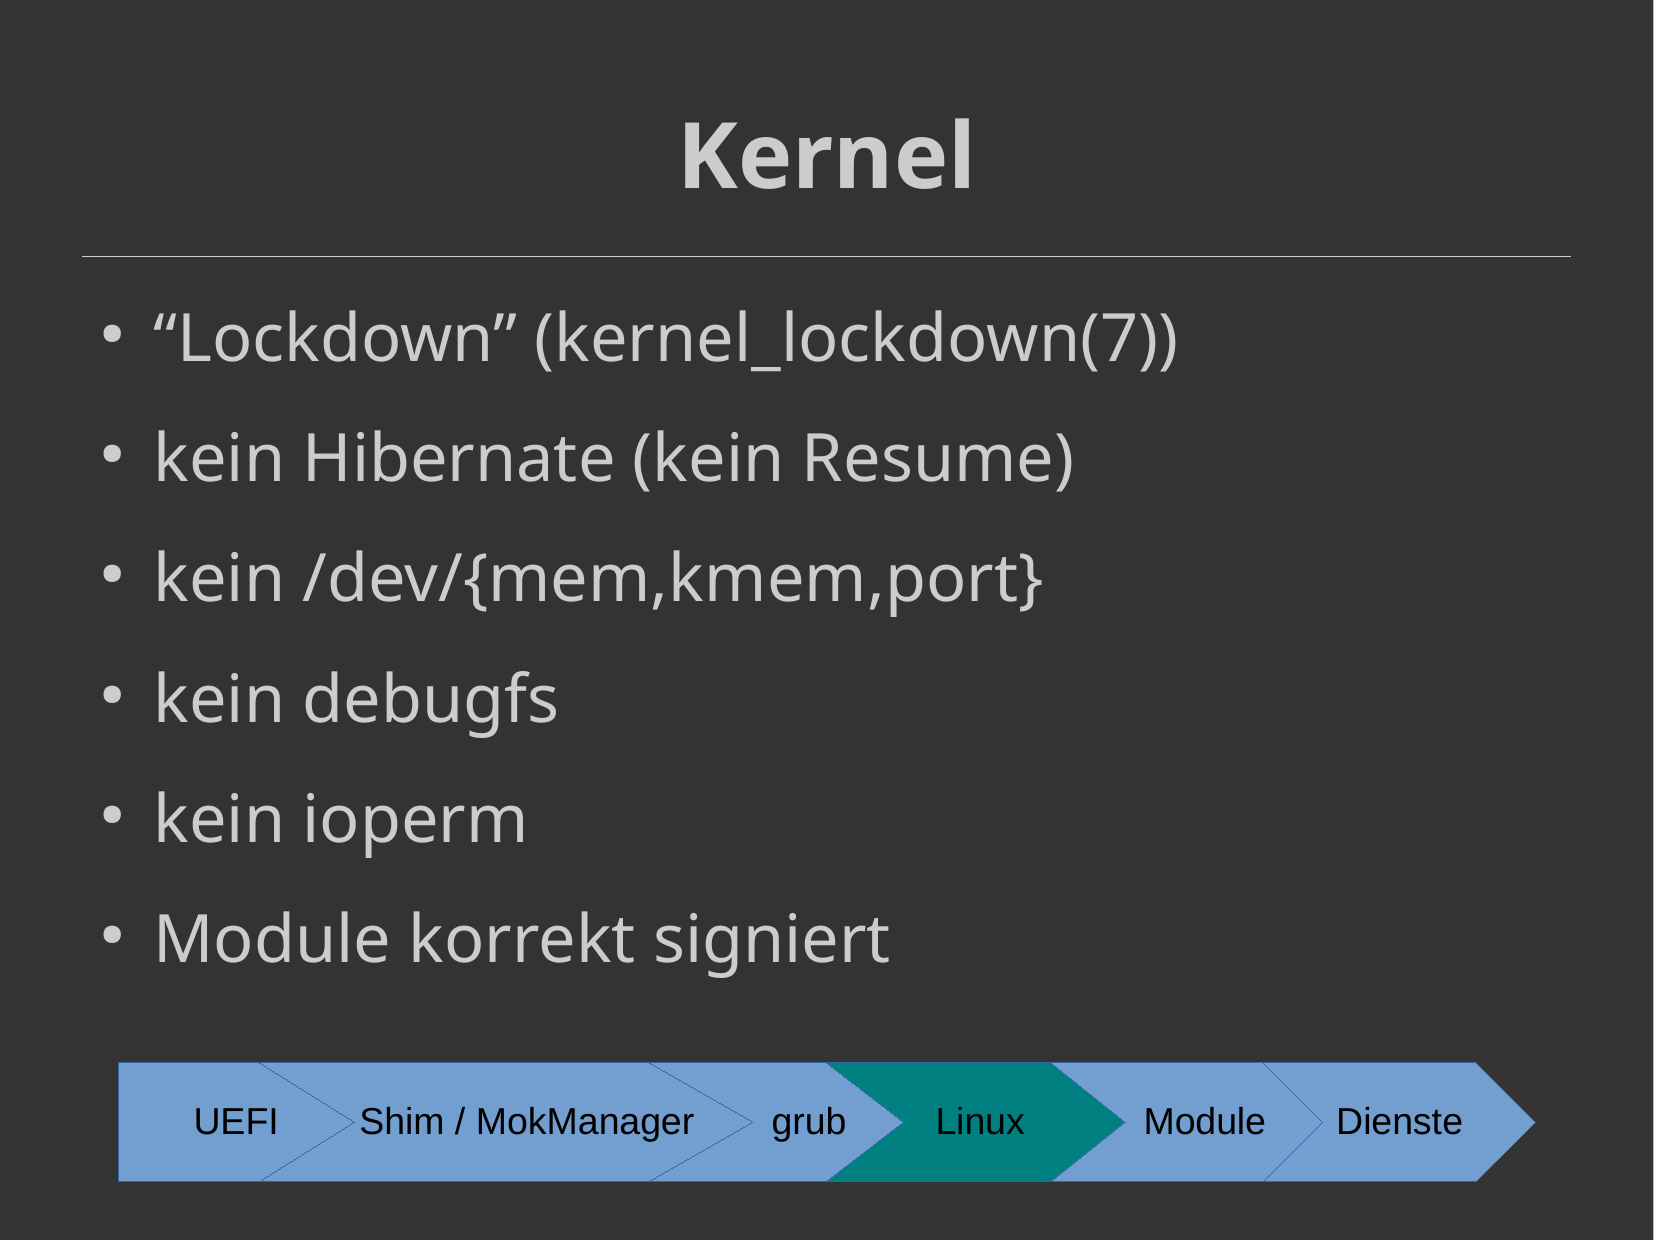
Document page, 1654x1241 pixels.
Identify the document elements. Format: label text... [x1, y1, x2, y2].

text_box Linux [826, 1062, 1123, 1182]
title Kernel [82, 49, 1571, 257]
text_box Dienste [1263, 1062, 1536, 1182]
list “Lockdown” (kernel_lockdown(7)) kein Hibernate (kein Resume) kein /dev/{mem,kmem,port} kein debugfs kein ioperm Module korrekt signiert [82, 290, 1571, 1010]
text_box Module [1051, 1062, 1321, 1182]
text_box Shim / MokManager [260, 1062, 751, 1182]
text_box UEFI [118, 1062, 355, 1182]
text_box grub [649, 1062, 902, 1182]
